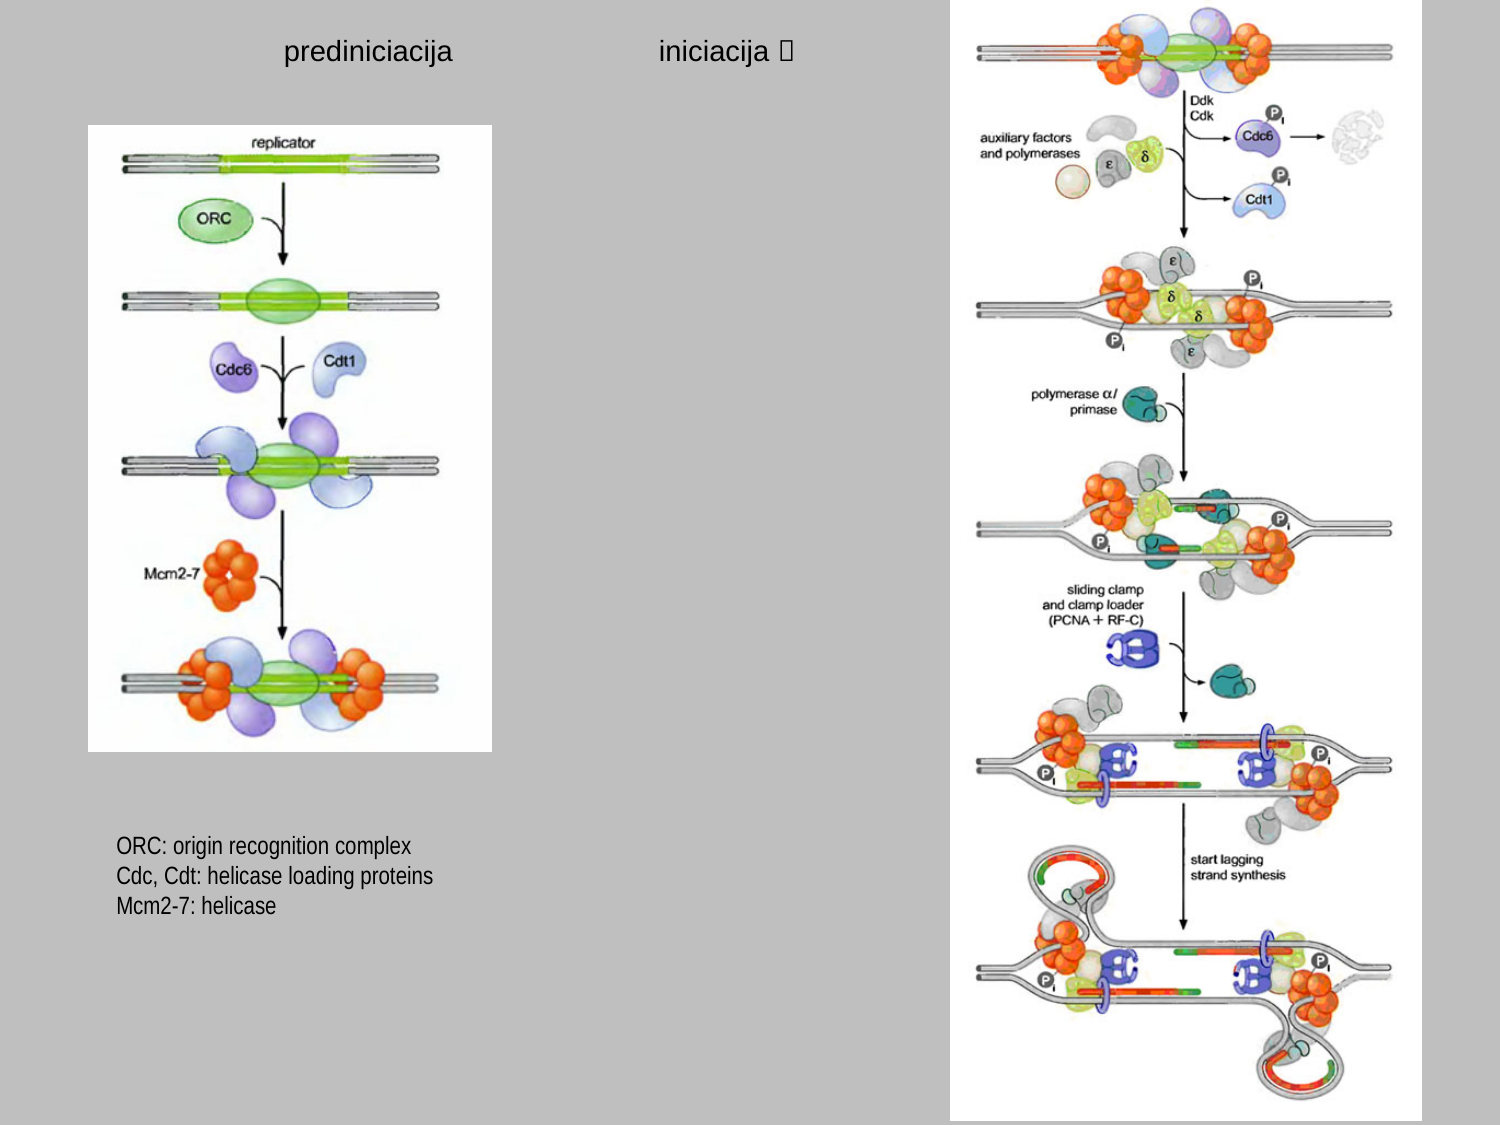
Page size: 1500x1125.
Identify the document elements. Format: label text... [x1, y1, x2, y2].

picture [88, 125, 492, 752]
text_box prediniciacija iniciacija  [269, 24, 811, 75]
picture [950, 0, 1422, 1121]
text_box ORC: origin recognition complex Cdc, Cdt: helicase loading proteins Mcm2-7: helicase [101, 822, 450, 927]
